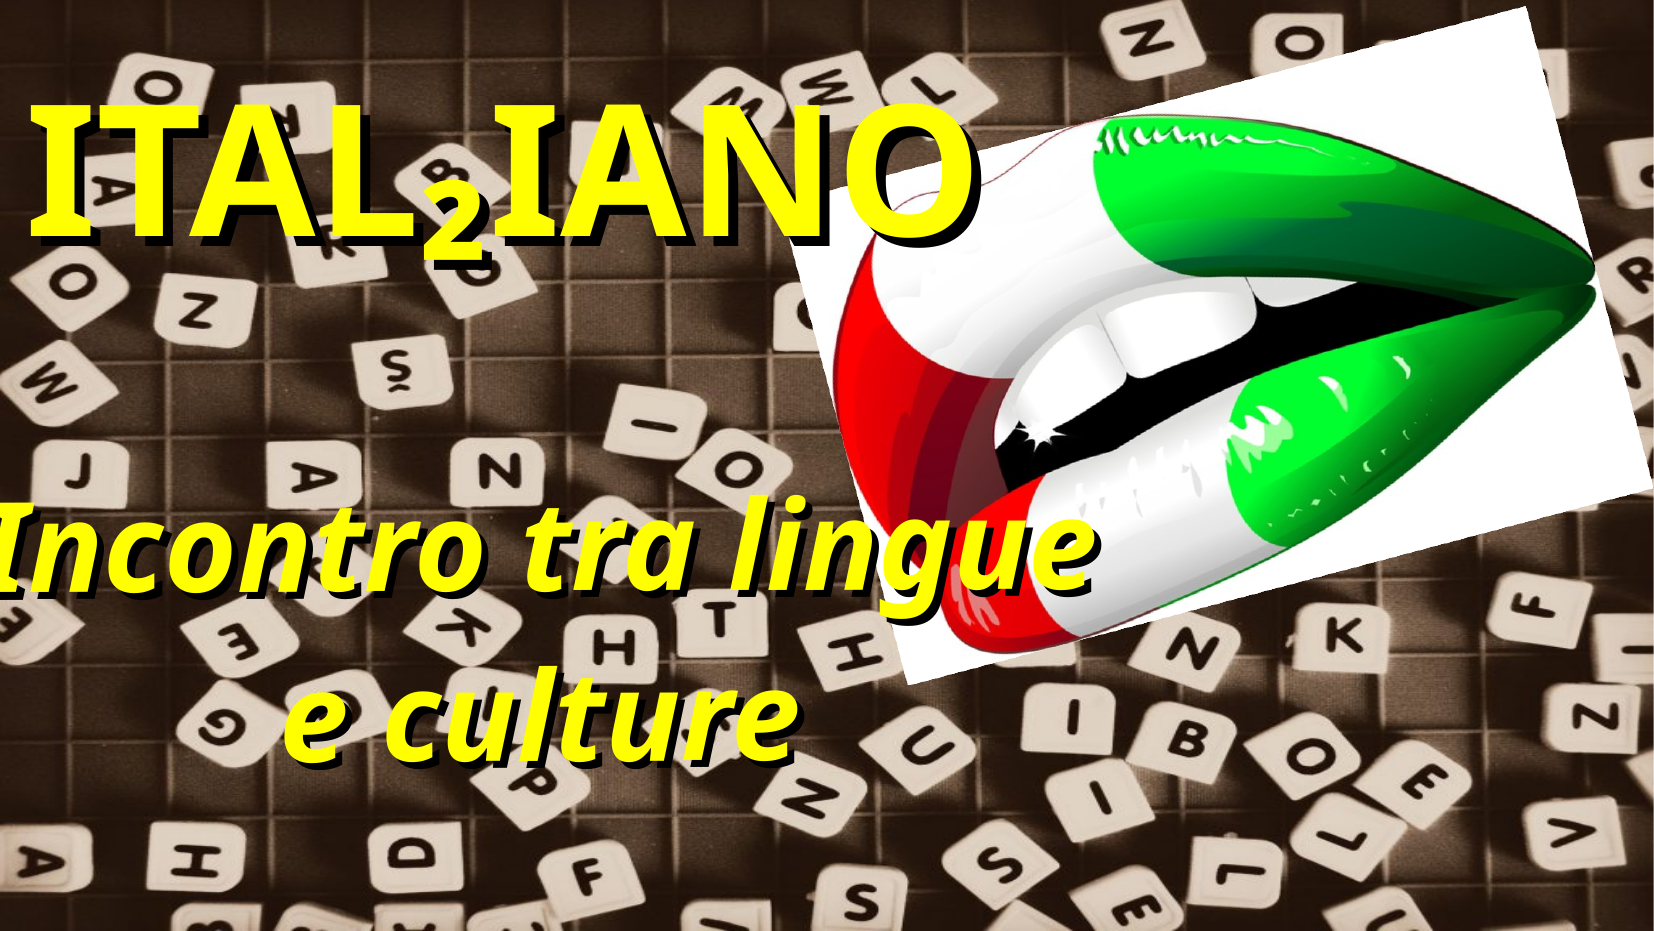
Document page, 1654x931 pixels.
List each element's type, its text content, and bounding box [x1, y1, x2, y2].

title ITAL₂IANO [0, 0, 1146, 390]
text_box Incontro tra lingue e culture [0, 413, 1104, 842]
picture [0, 0, 1654, 931]
